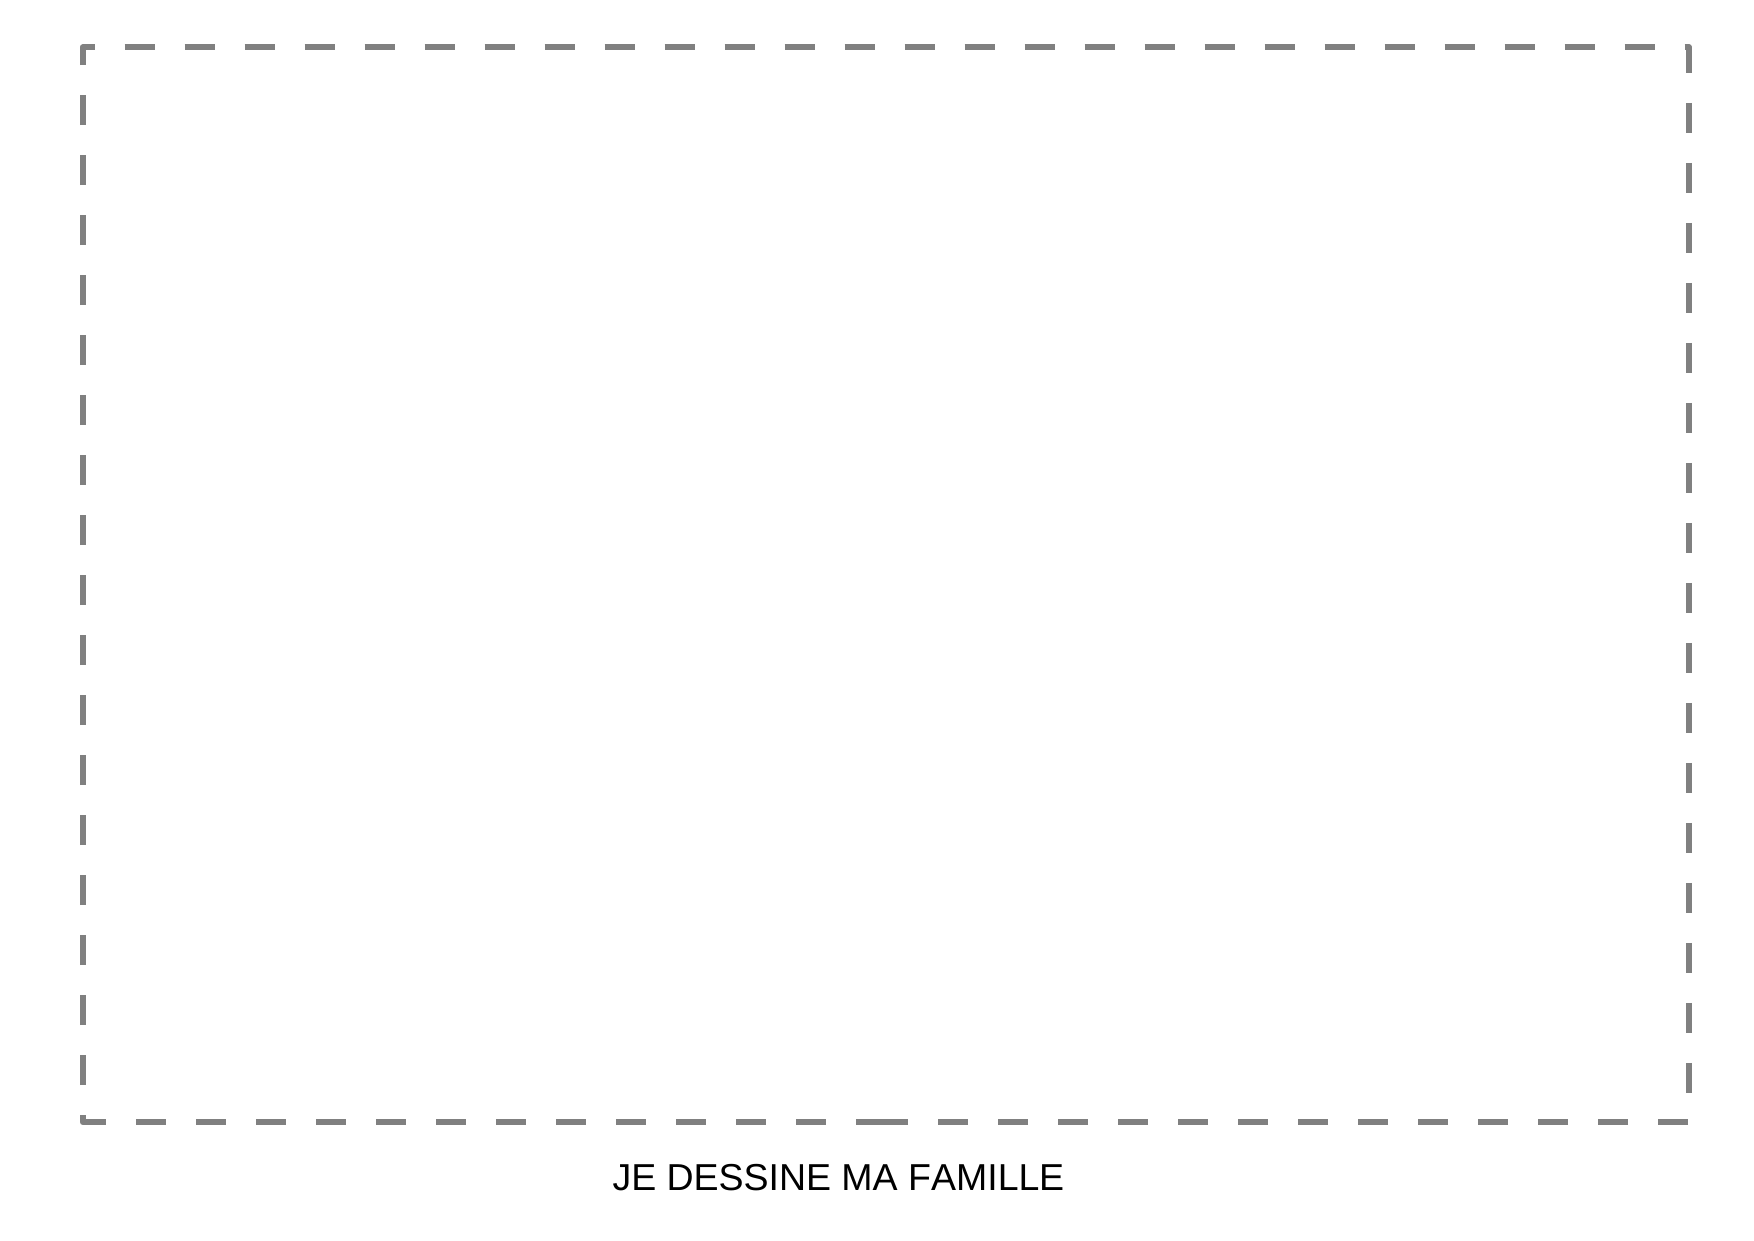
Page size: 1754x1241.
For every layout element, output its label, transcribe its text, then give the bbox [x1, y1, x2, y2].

text_box JE DESSINE MA FAMILLE [283, 1145, 1394, 1206]
